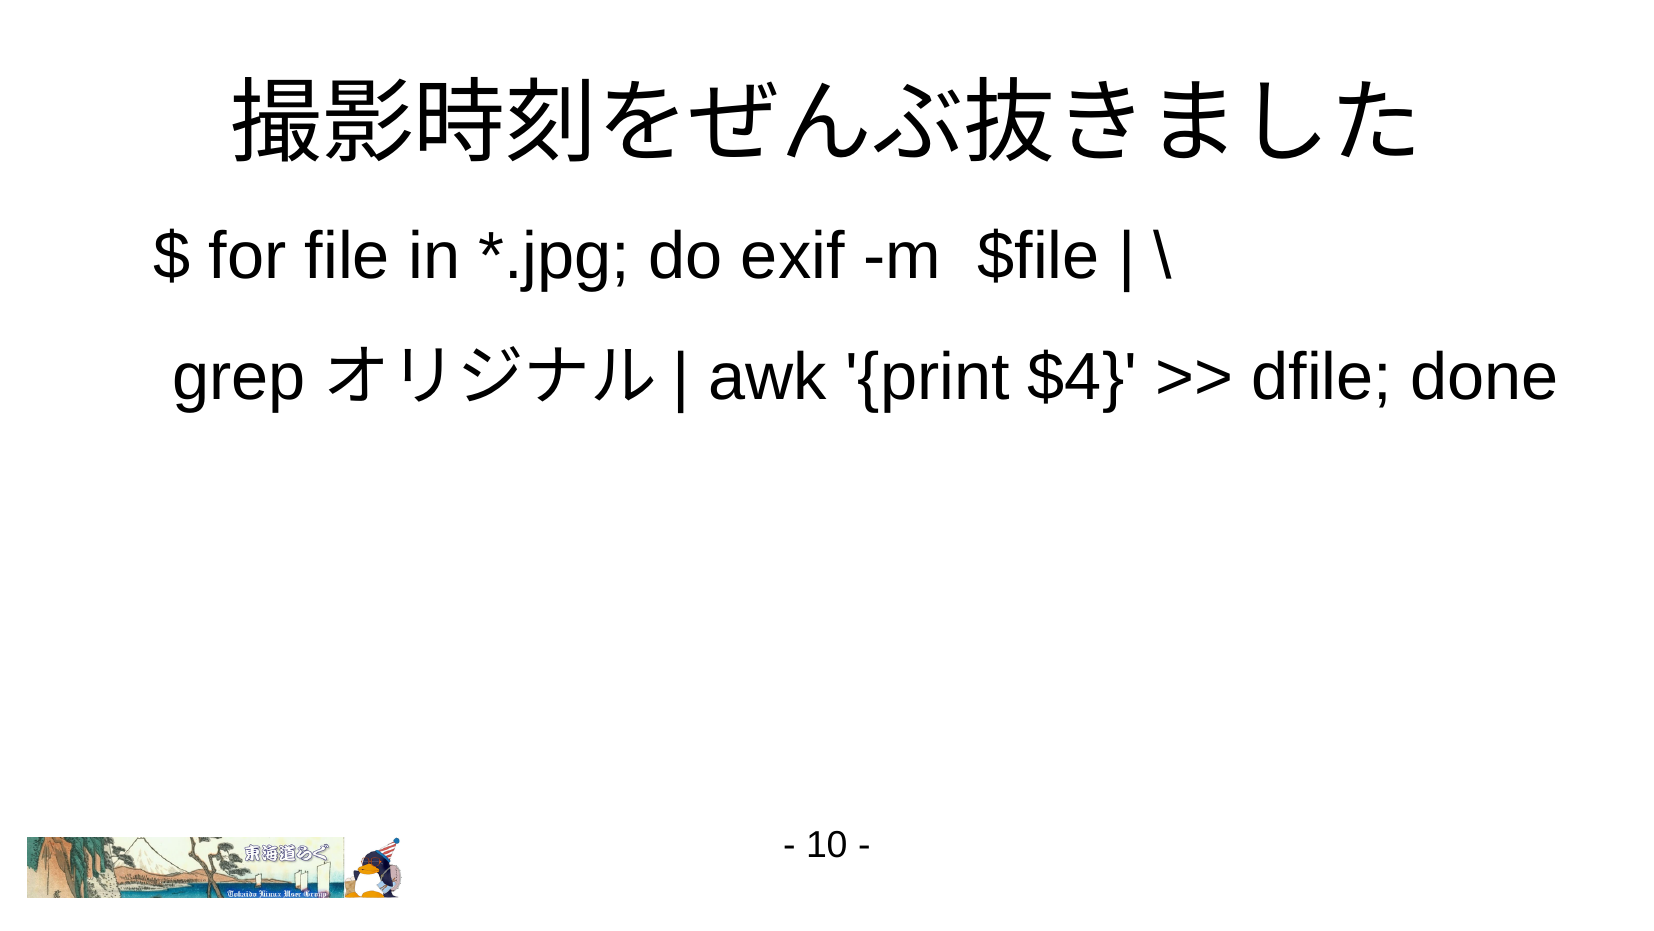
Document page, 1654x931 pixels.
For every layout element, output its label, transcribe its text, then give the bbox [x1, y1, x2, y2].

text_box - <番号> - [728, 811, 926, 877]
title 撮影時刻をぜんぶ抜きました [82, 37, 1571, 193]
picture [27, 837, 402, 898]
list $ for file in *.jpg; do exif -m $file | \ grep オリジナル | awk '{print $4}' >> dfile; done [82, 217, 1571, 758]
